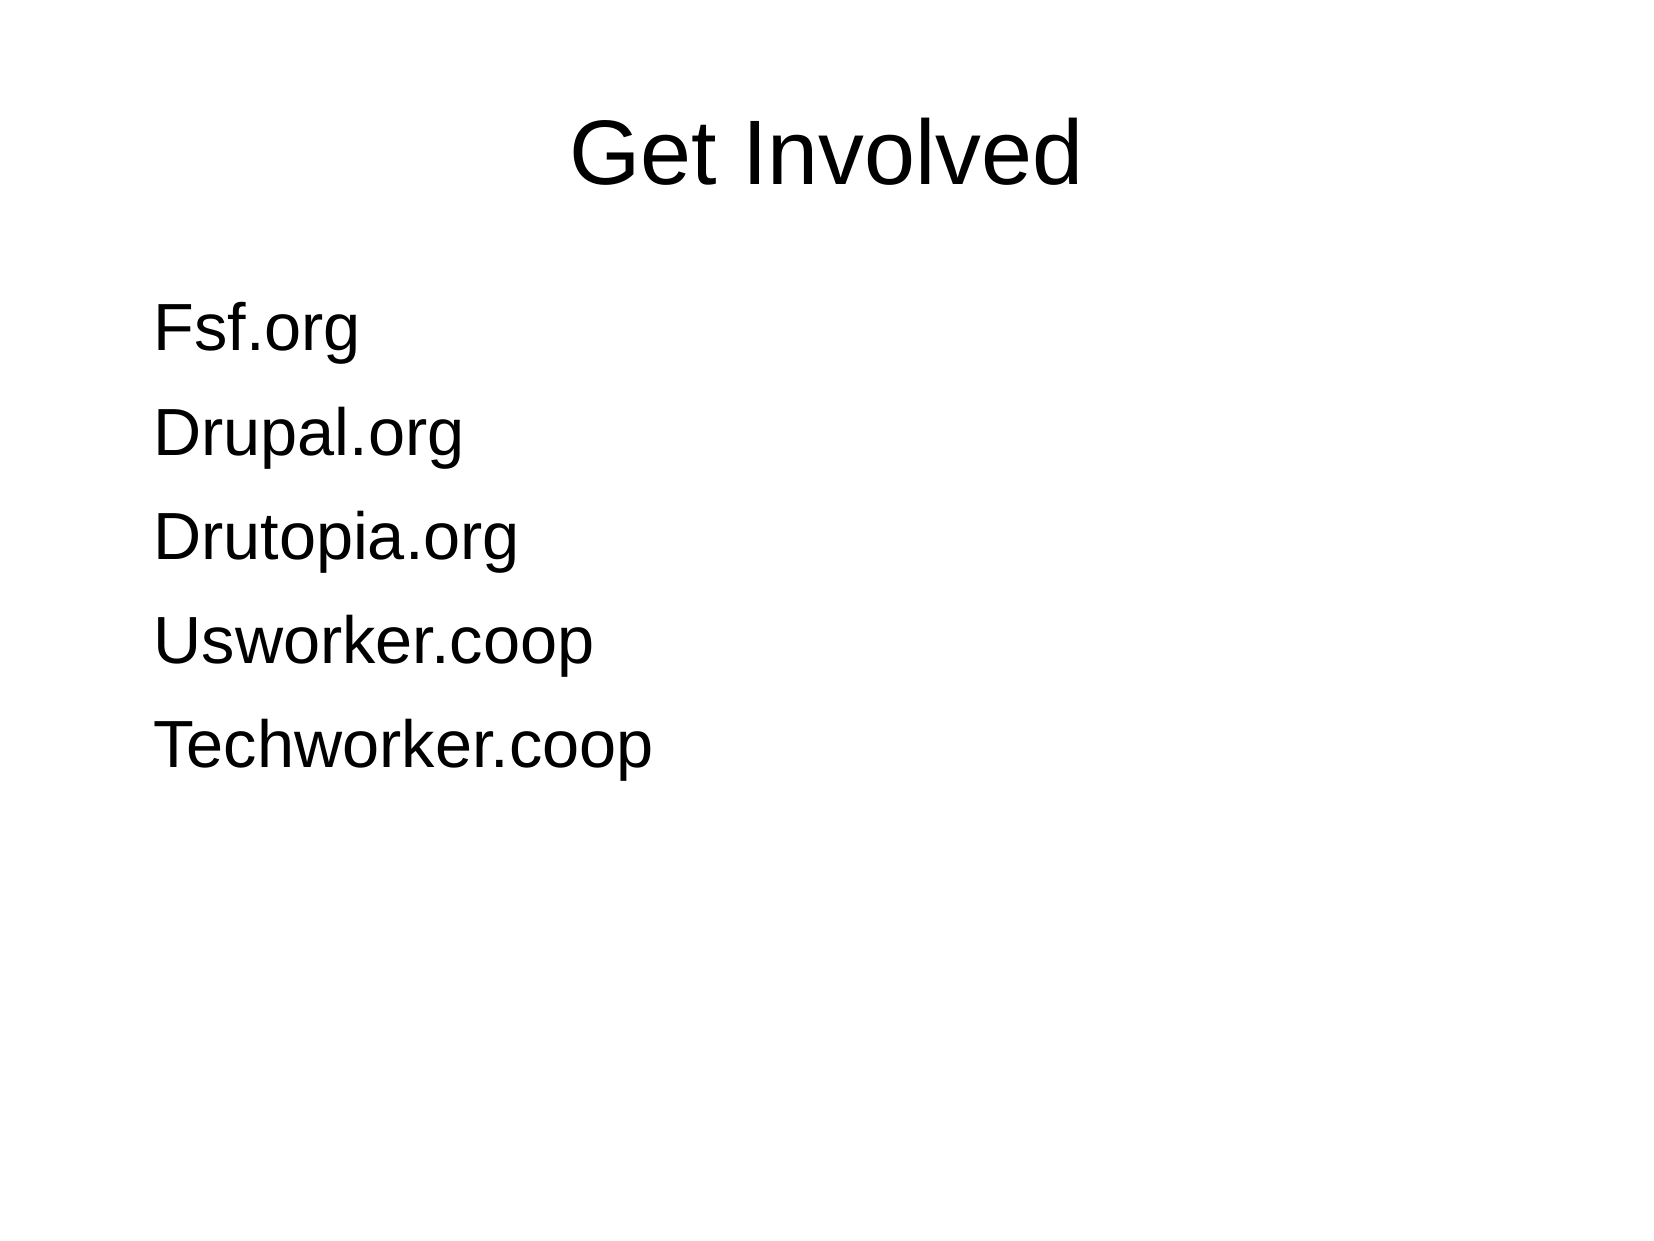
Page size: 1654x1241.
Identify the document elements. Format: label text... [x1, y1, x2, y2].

list Fsf.org Drupal.org Drutopia.org Usworker.coop Techworker.coop [82, 290, 1571, 1010]
title Get Involved [82, 49, 1571, 257]
